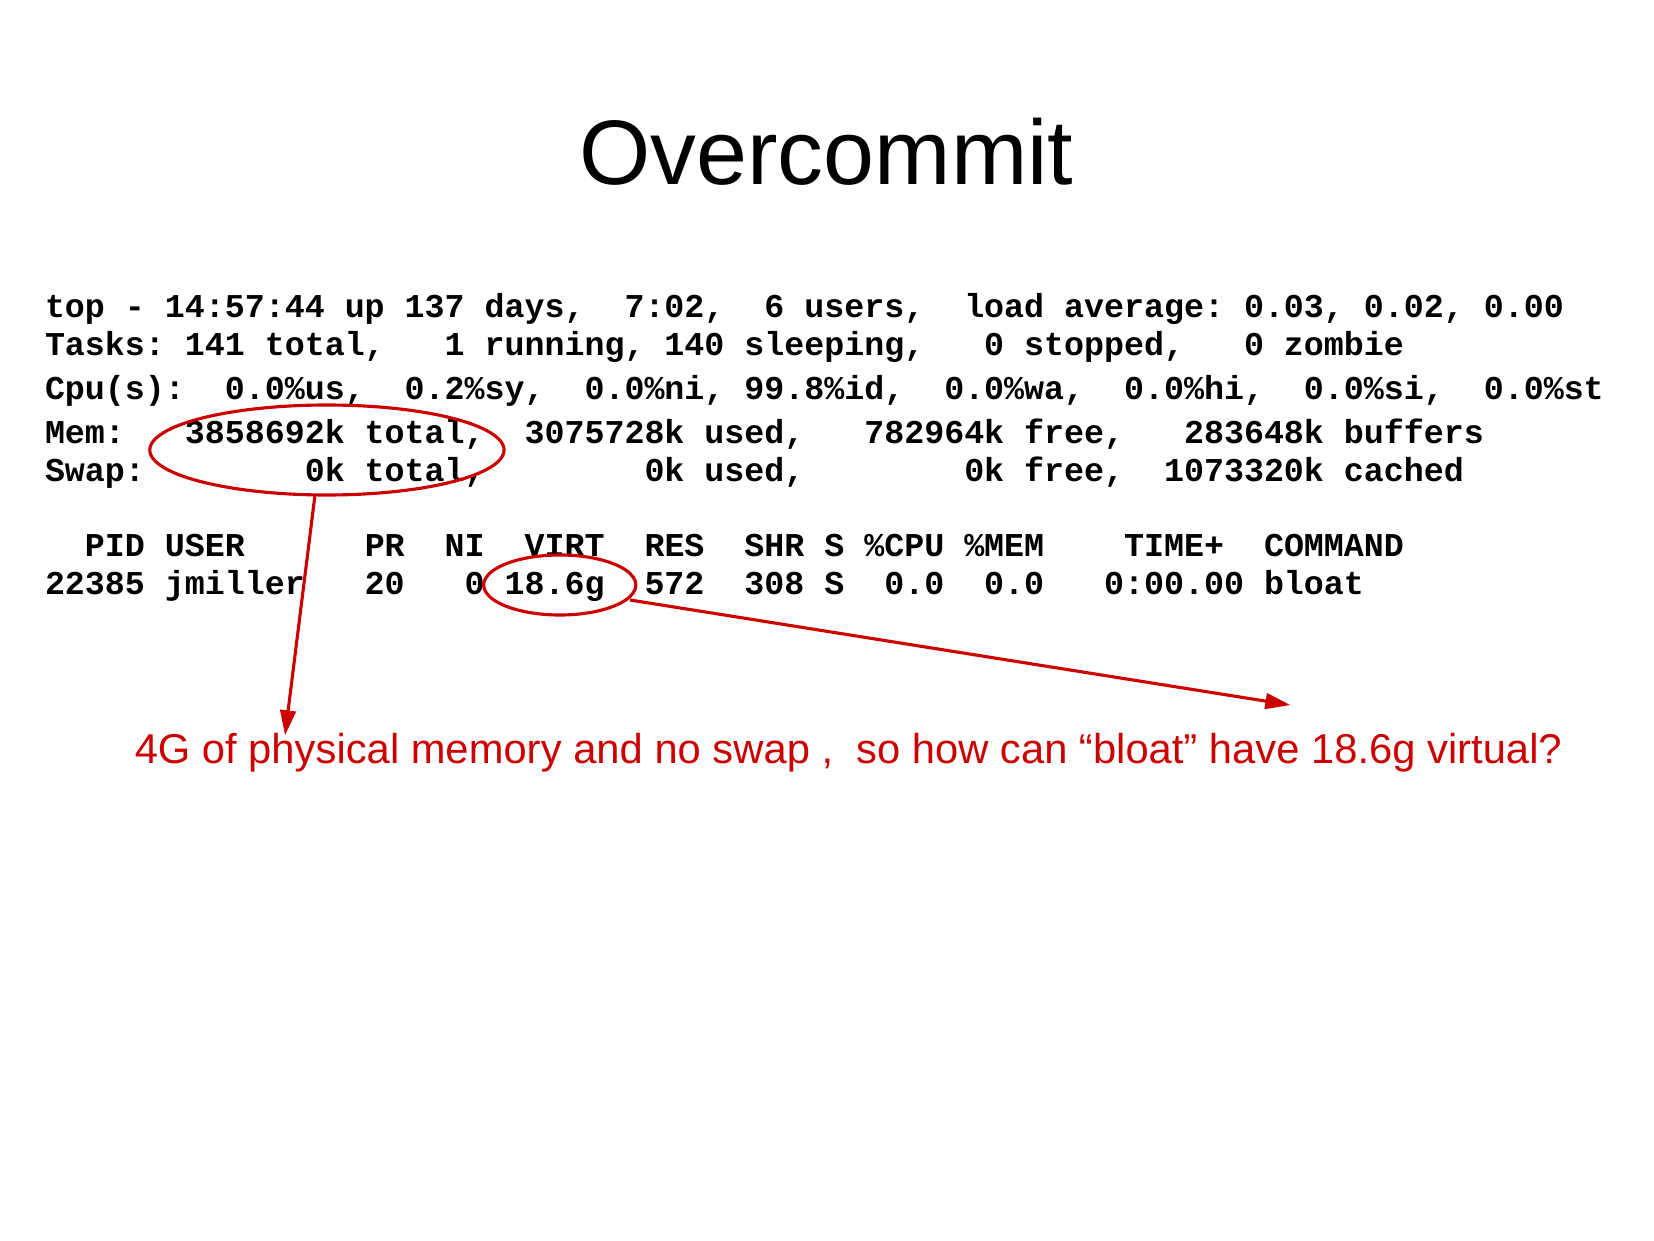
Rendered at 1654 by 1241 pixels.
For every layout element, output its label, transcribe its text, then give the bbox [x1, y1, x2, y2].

title Overcommit [82, 49, 1571, 257]
list top - 14:57:44 up 137 days, 7:02, 6 users, load average: 0.03, 0.02, 0.00 Tasks: 141 total, 1 running, 140 sleeping, 0 stopped, 0 zombie Cpu(s): 0.0%us, 0.2%sy, 0.0%ni, 99.8%id, 0.0%wa, 0.0%hi, 0.0%si, 0.0%st Mem: 3858692k total, 3075728k used, 782964k free, 283648k buffers Swap: 0k total, 0k used, 0k free, 1073320k cached PID USER PR NI VIRT RES SHR S %CPU %MEM TIME+ COMMAND 22385 jmiller 20 0 18.6g 572 308 S 0.0 0.0 0:00.00 bloat [45, 290, 1606, 681]
list top - 14:57:44 up 137 days, 7:02, 6 users, load average: 0.03, 0.02, 0.00 Tasks: 141 total, 1 running, 140 sleeping, 0 stopped, 0 zombie Cpu(s): 0.0%us, 0.2%sy, 0.0%ni, 99.8%id, 0.0%wa, 0.0%hi, 0.0%si, 0.0%st Mem: 3858692k total, 3075728k used, 782964k free, 283648k buffers Swap: 0k total, 0k used, 0k free, 1073320k cached PID USER PR NI VIRT RES SHR S %CPU %MEM TIME+ COMMAND 22385 jmiller 20 0 18.6g 572 308 S 0.0 0.0 0:00.00 bloat [152, 407, 502, 493]
text_box 4G of physical memory and no swap , so how can “bloat” have 18.6g virtual? [120, 718, 1577, 781]
